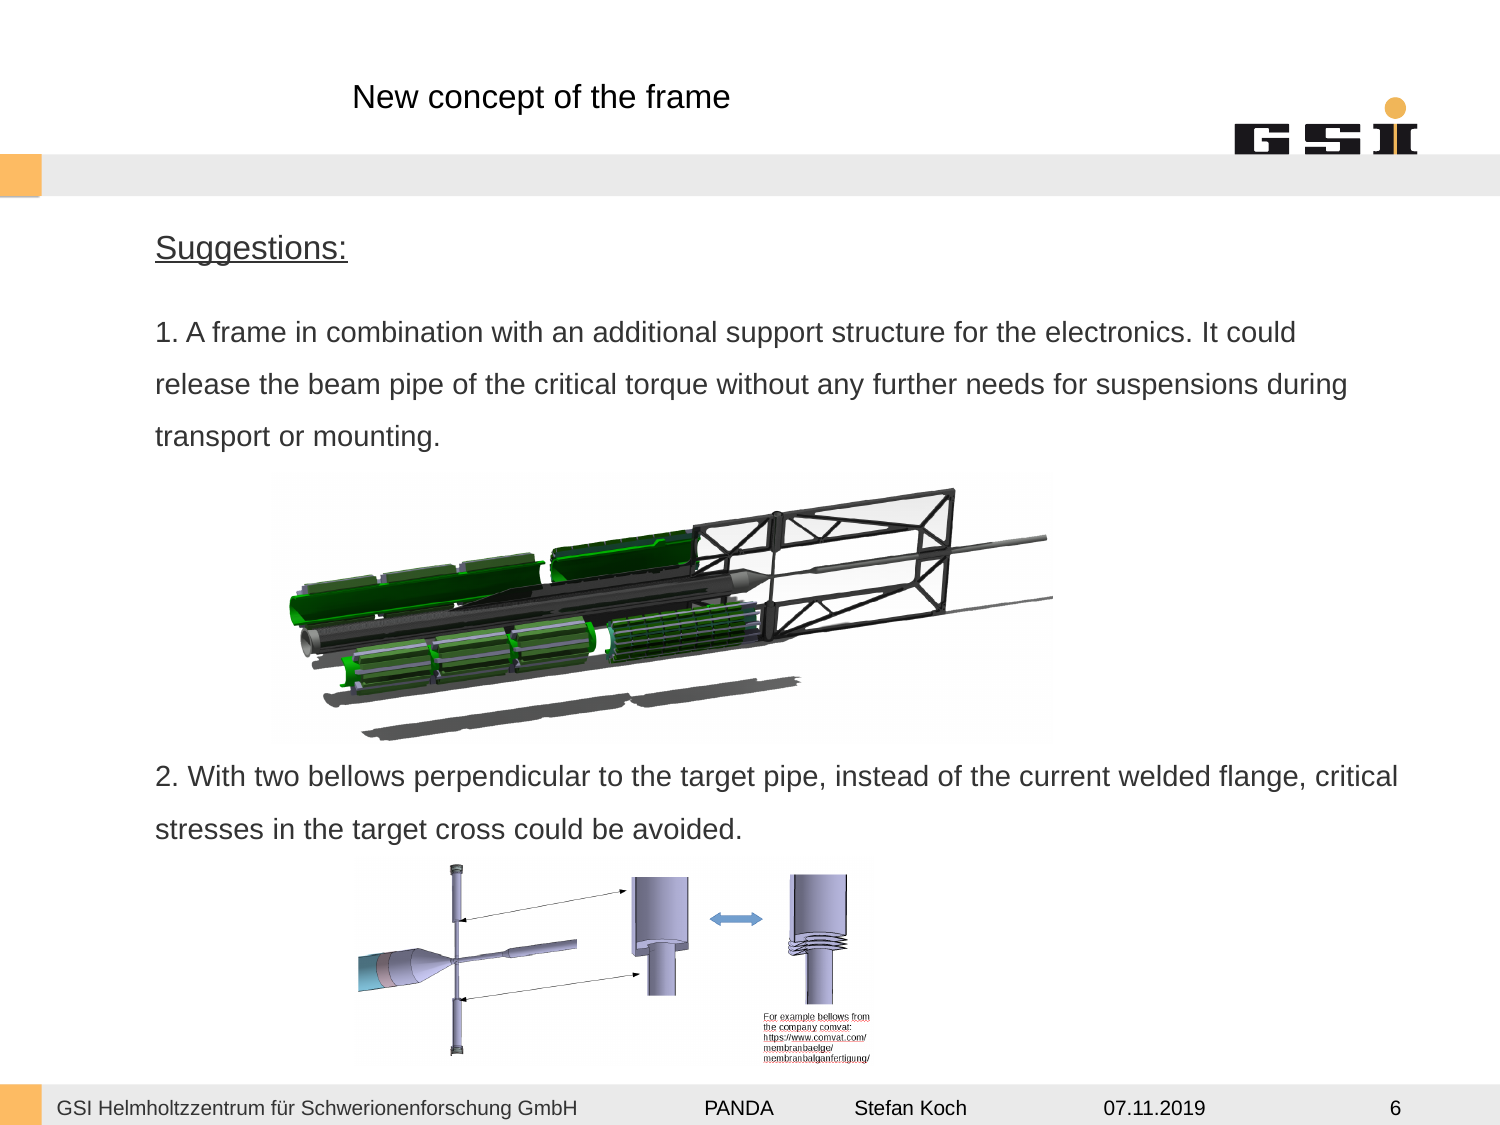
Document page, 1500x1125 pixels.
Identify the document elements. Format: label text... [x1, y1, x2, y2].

picture [354, 856, 874, 1067]
text_box New concept of the frame [160, 67, 1200, 123]
text_box Suggestions: 1. A frame in combination with an additional support structure for the electronics. It could release the beam pipe of the critical torque without any further needs for suspensions during transport or mounting. 2. With two bellows perpendicular to the target pipe, instead of the current welded flange, critical stresses in the target cross could be avoided. [69, 218, 1417, 1023]
picture [271, 472, 1053, 744]
picture [1233, 95, 1419, 154]
